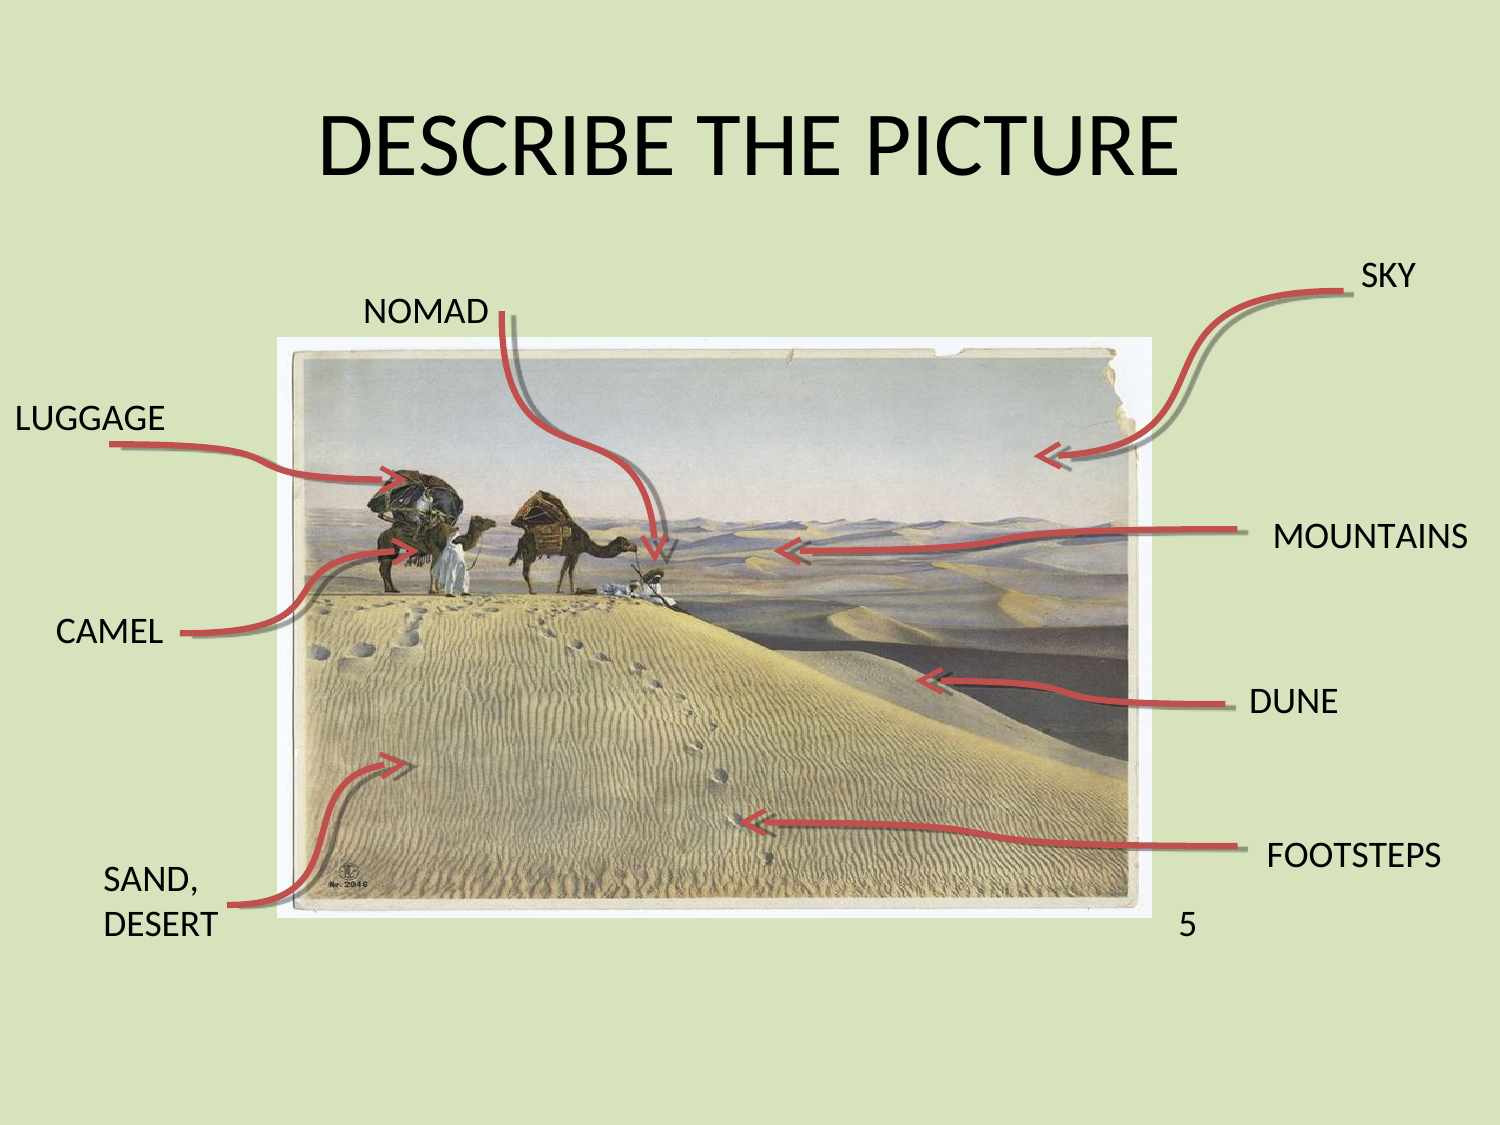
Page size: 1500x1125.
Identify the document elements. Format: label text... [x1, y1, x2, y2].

text_box FOOTSTEPS [1251, 822, 1500, 883]
title DESCRIBE THE PICTURE [75, 45, 1426, 233]
text_box LUGGAGE [0, 385, 243, 446]
text_box DUNE [1234, 668, 1436, 730]
text_box 5 [1163, 891, 1500, 953]
text_box NOMAD [348, 278, 550, 340]
text_box SKY [1346, 241, 1471, 303]
text_box SAND, DESERT [88, 846, 290, 952]
text_box MOUNTAINS [1257, 503, 1495, 564]
text_box [277, 338, 1152, 918]
text_box CAMEL [41, 597, 243, 659]
